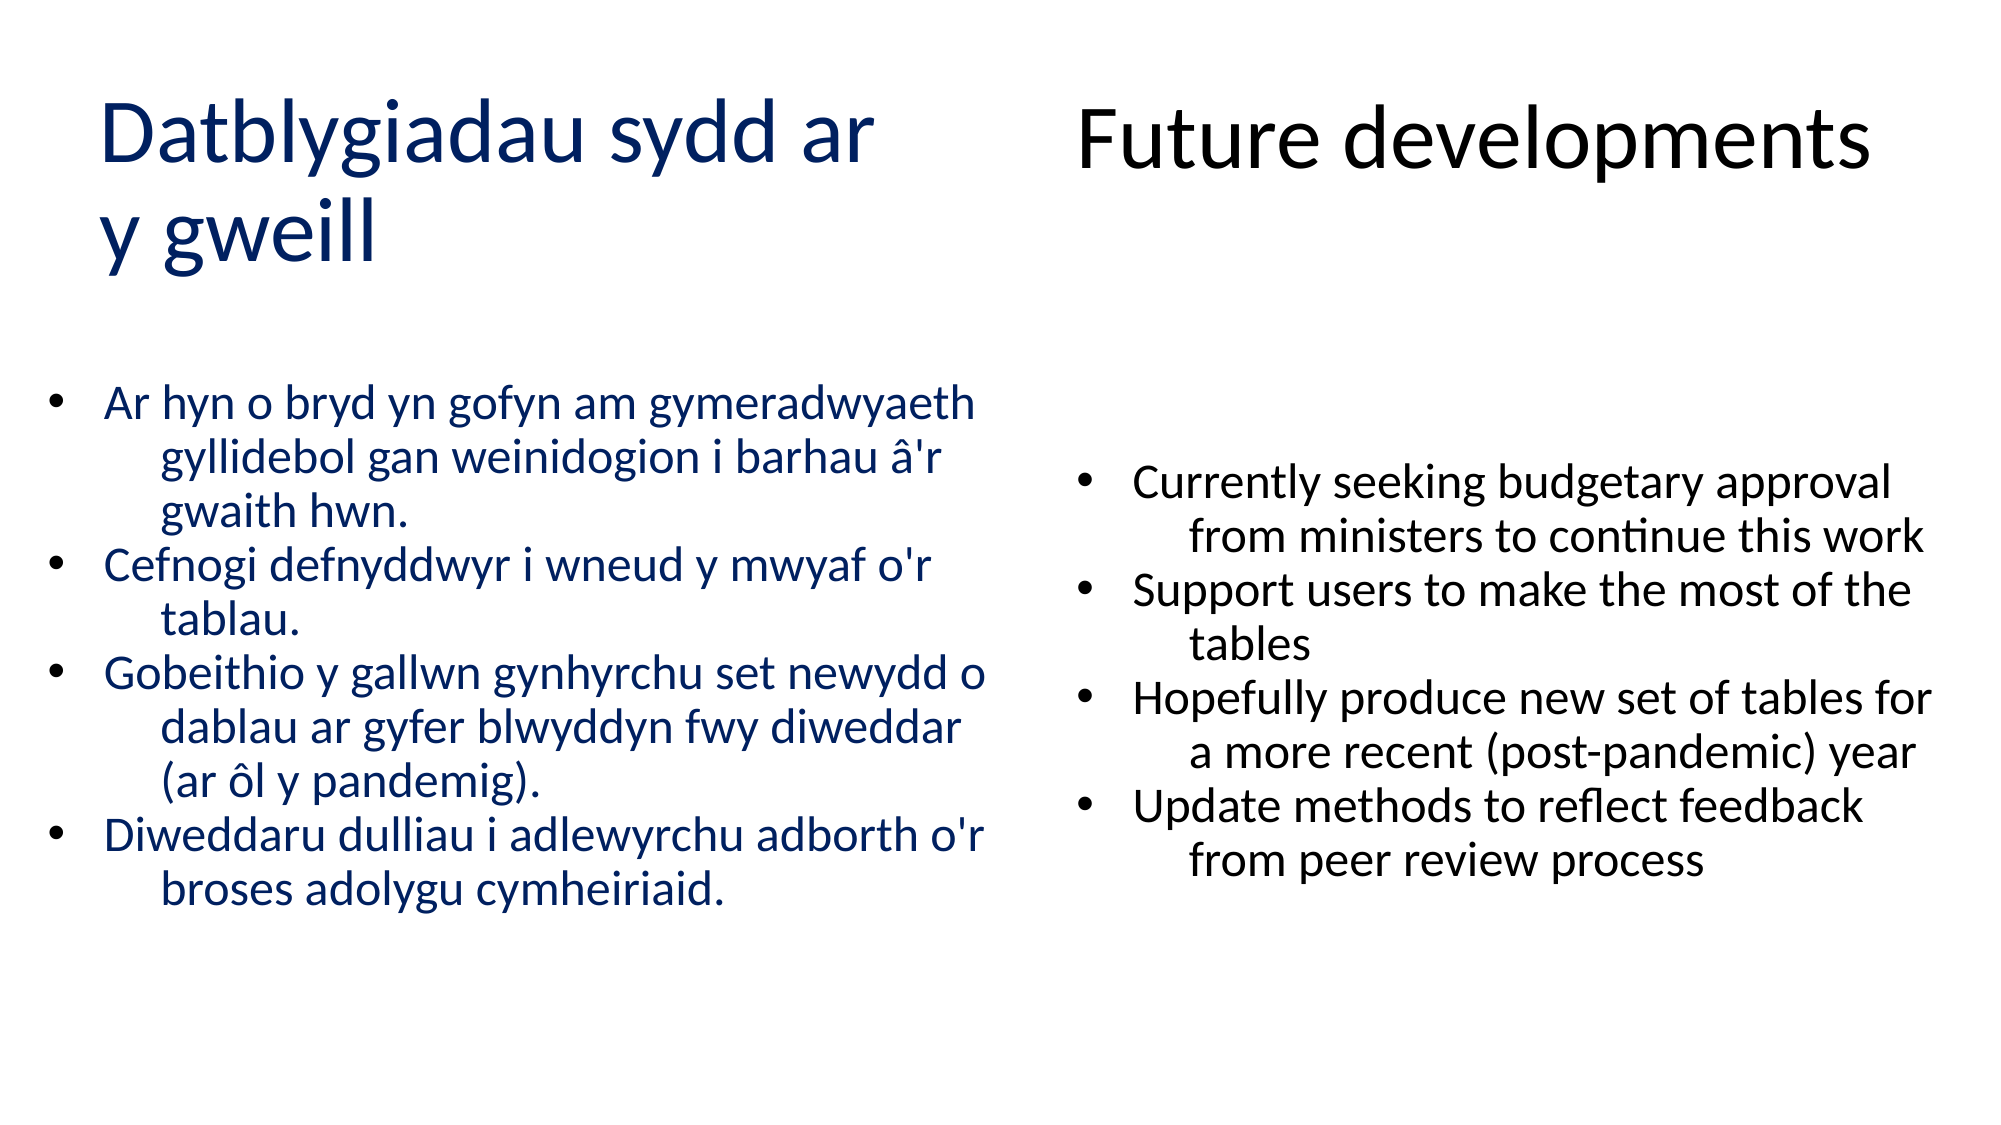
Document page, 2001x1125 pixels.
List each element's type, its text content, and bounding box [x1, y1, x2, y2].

list Ar hyn o bryd yn gofyn am gymeradwyaeth gyllidebol gan weinidogion i barhau â'r gwaith hwn. Cefnogi defnyddwyr i wneud y mwyaf o'r tablau. Gobeithio y gallwn gynhyrchu set newydd o dablau ar gyfer blwyddyn fwy diweddar (ar ôl y pandemig). Diweddaru dulliau i adlewyrchu adborth o'r broses adolygu cymheiriaid. [47, 279, 1020, 1013]
title Future developments [1076, 45, 1900, 233]
list Currently seeking budgetary approval from ministers to continue this work Support users to make the most of the tables Hopefully produce new set of tables for a more recent (post-pandemic) year Update methods to reflect feedback from peer review process [1076, 305, 1953, 1038]
text_box Datblygiadau sydd ar y gweill [100, 83, 924, 271]
